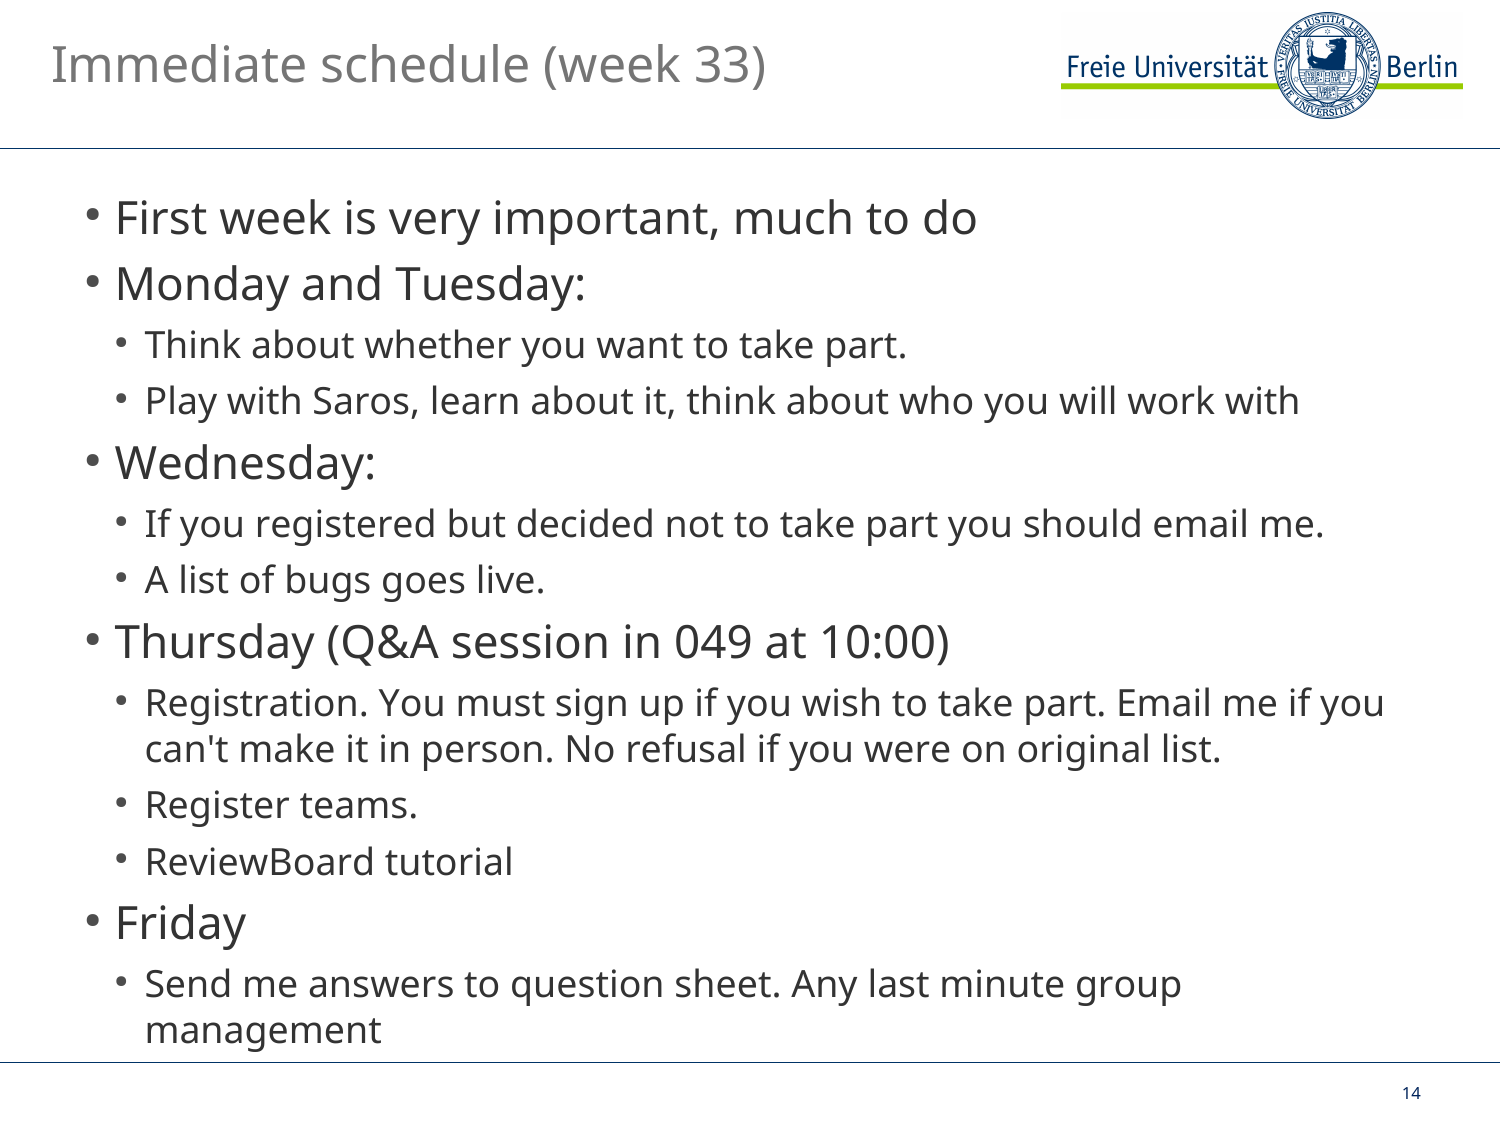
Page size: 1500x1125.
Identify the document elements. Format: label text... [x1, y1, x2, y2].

list First week is very important, much to do Monday and Tuesday: Think about whether you want to take part. Play with Saros, learn about it, think about who you will work with Wednesday: If you registered but decided not to take part you should email me. A list of bugs goes live. Thursday (Q&A session in 049 at 10:00) Registration. You must sign up if you wish to take part. Email me if you can't make it in person. No refusal if you were on original list. Register teams. ReviewBoard tutorial Friday Send me answers to question sheet. Any last minute group management [54, 187, 1426, 1055]
title Immediate schedule (week 33) [51, 37, 1238, 93]
picture [1061, 12, 1463, 119]
